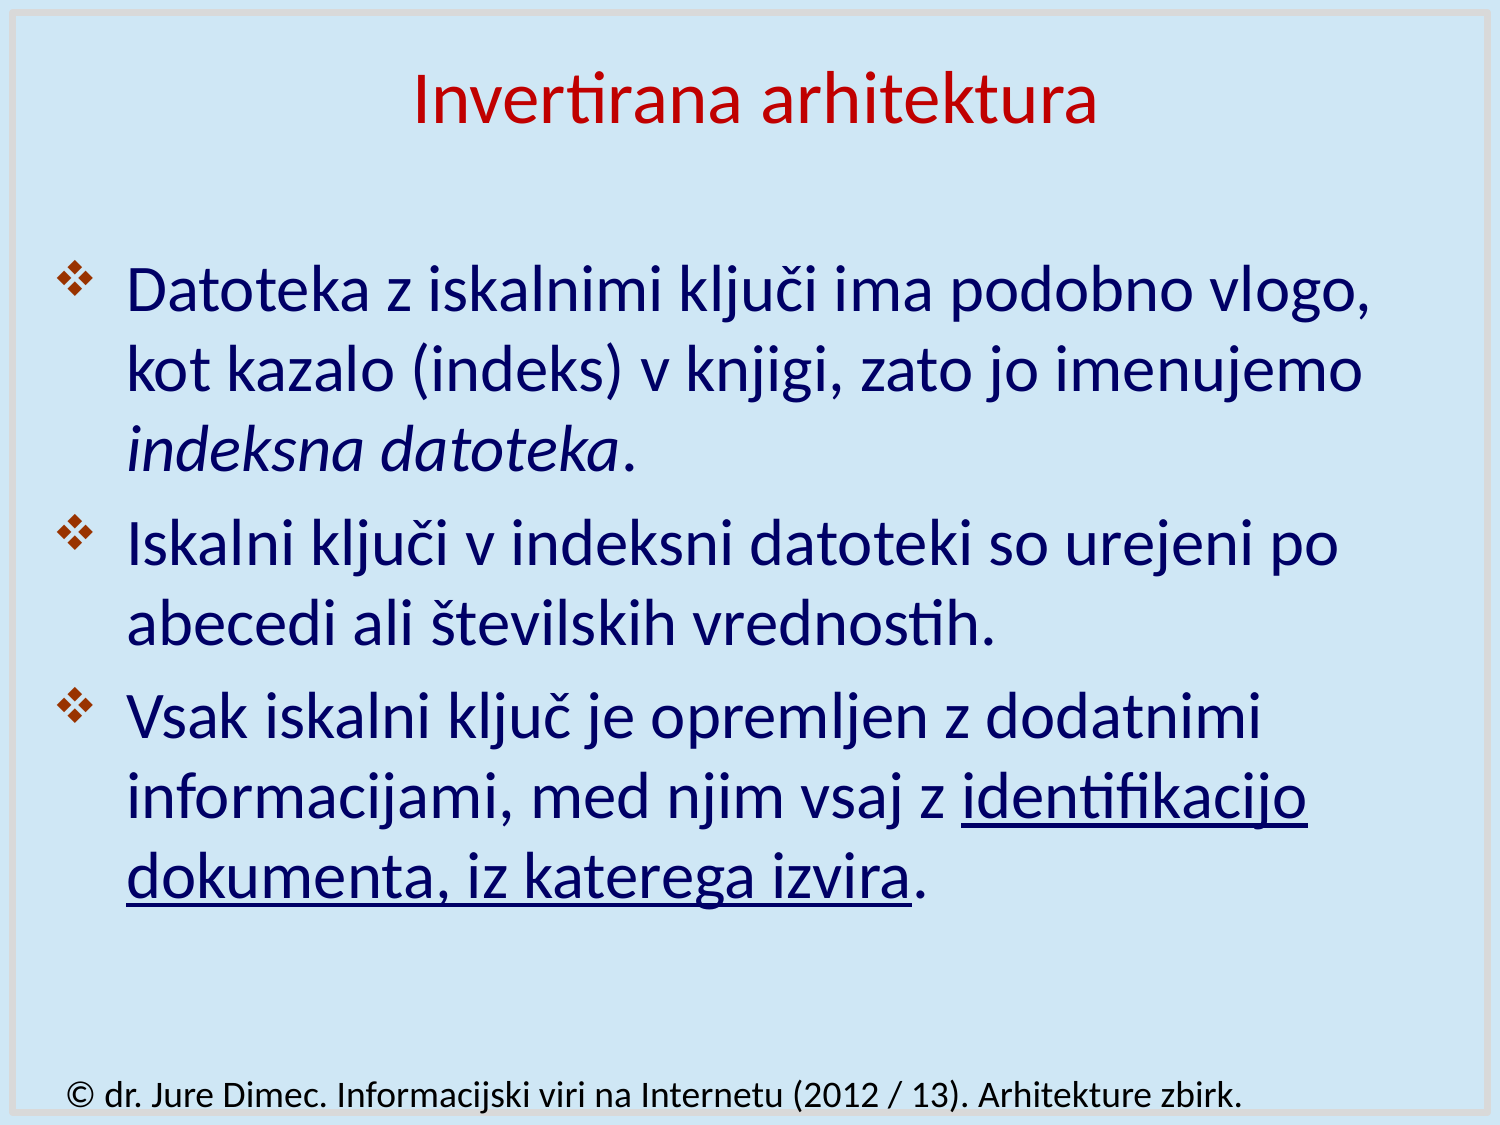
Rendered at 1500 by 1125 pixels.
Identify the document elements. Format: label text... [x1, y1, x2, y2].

list Datoteka z iskalnimi ključi ima podobno vlogo, kot kazalo (indeks) v knjigi, zato jo imenujemo indeksna datoteka. Iskalni ključi v indeksni datoteki so urejeni po abecedi ali številskih vrednostih. Vsak iskalni ključ je opremljen z dodatnimi informacijami, med njim vsaj z identifikacijo dokumenta, iz katerega izvira. [37, 237, 1475, 1050]
footer © dr. Jure Dimec. Informacijski viri na Internetu (2012 / 13). Arhitekture zbirk. [50, 1062, 1300, 1103]
title Invertirana arhitektura [37, 37, 1475, 150]
